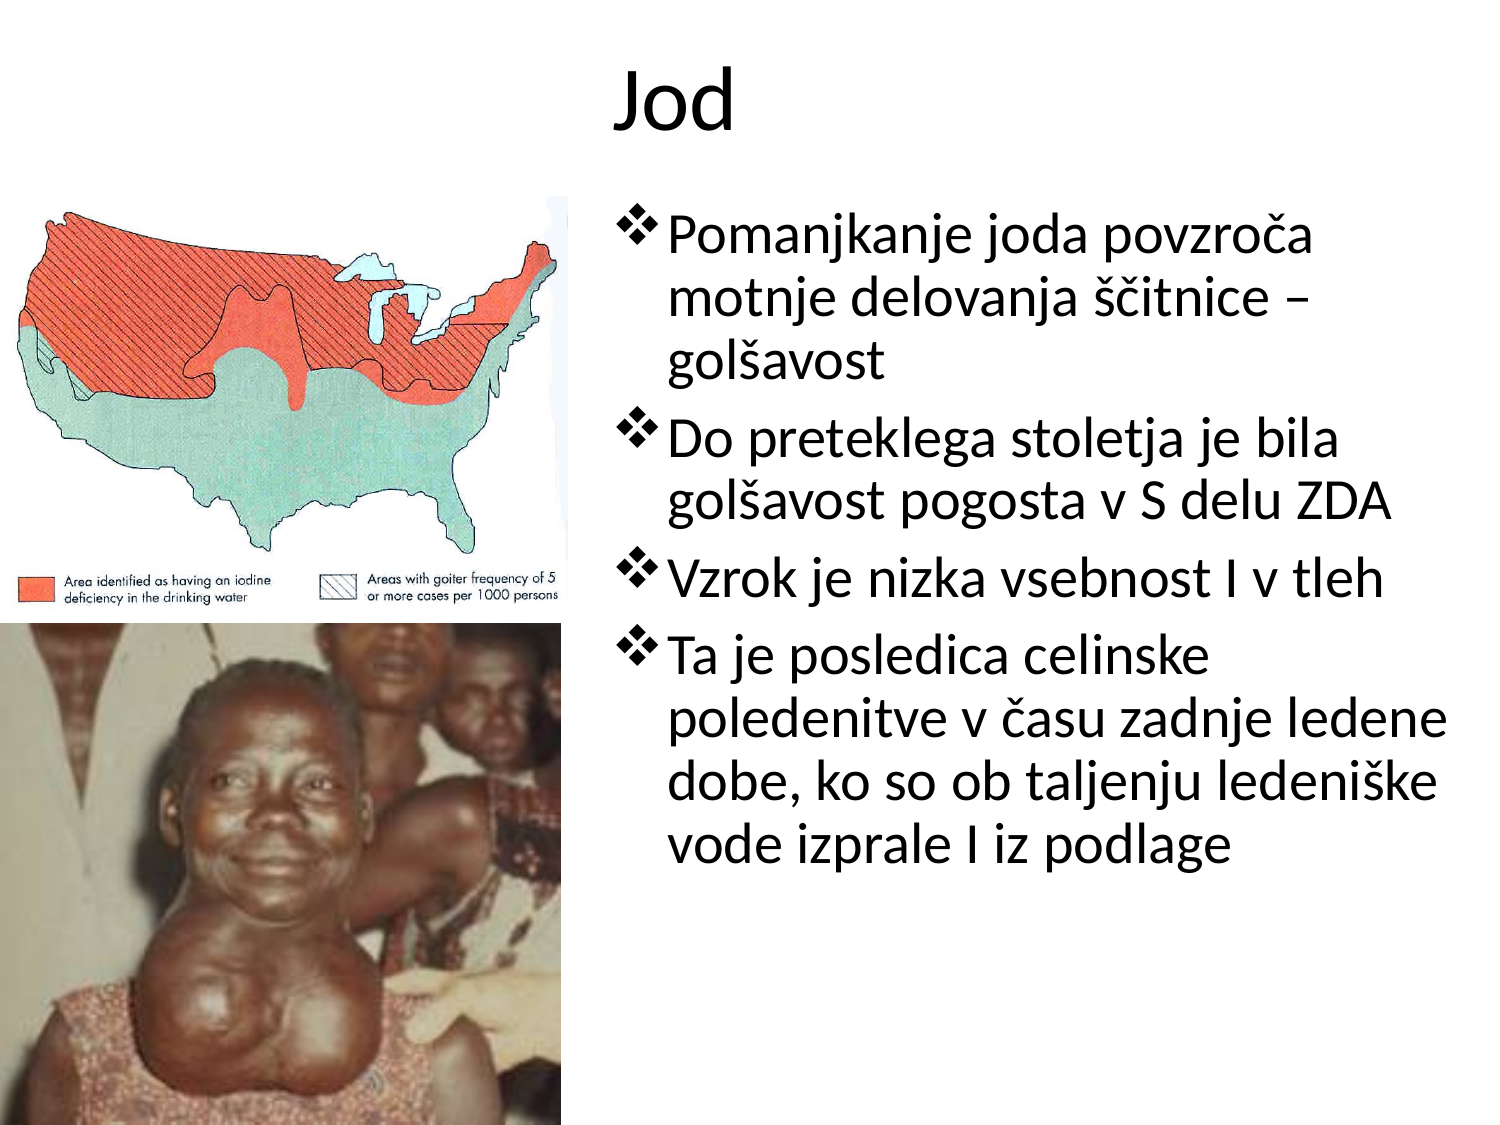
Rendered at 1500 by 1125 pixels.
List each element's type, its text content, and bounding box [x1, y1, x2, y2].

list Pomanjkanje joda povzroča motnje delovanja ščitnice – golšavost Do preteklega stoletja je bila golšavost pogosta v S delu ZDA Vzrok je nizka vsebnost I v tleh Ta je posledica celinske poledenitve v času zadnje ledene dobe, ko so ob taljenju ledeniške vode izprale I iz podlage [596, 196, 1471, 1106]
title Jod [0, 0, 1351, 188]
picture [0, 196, 568, 1125]
